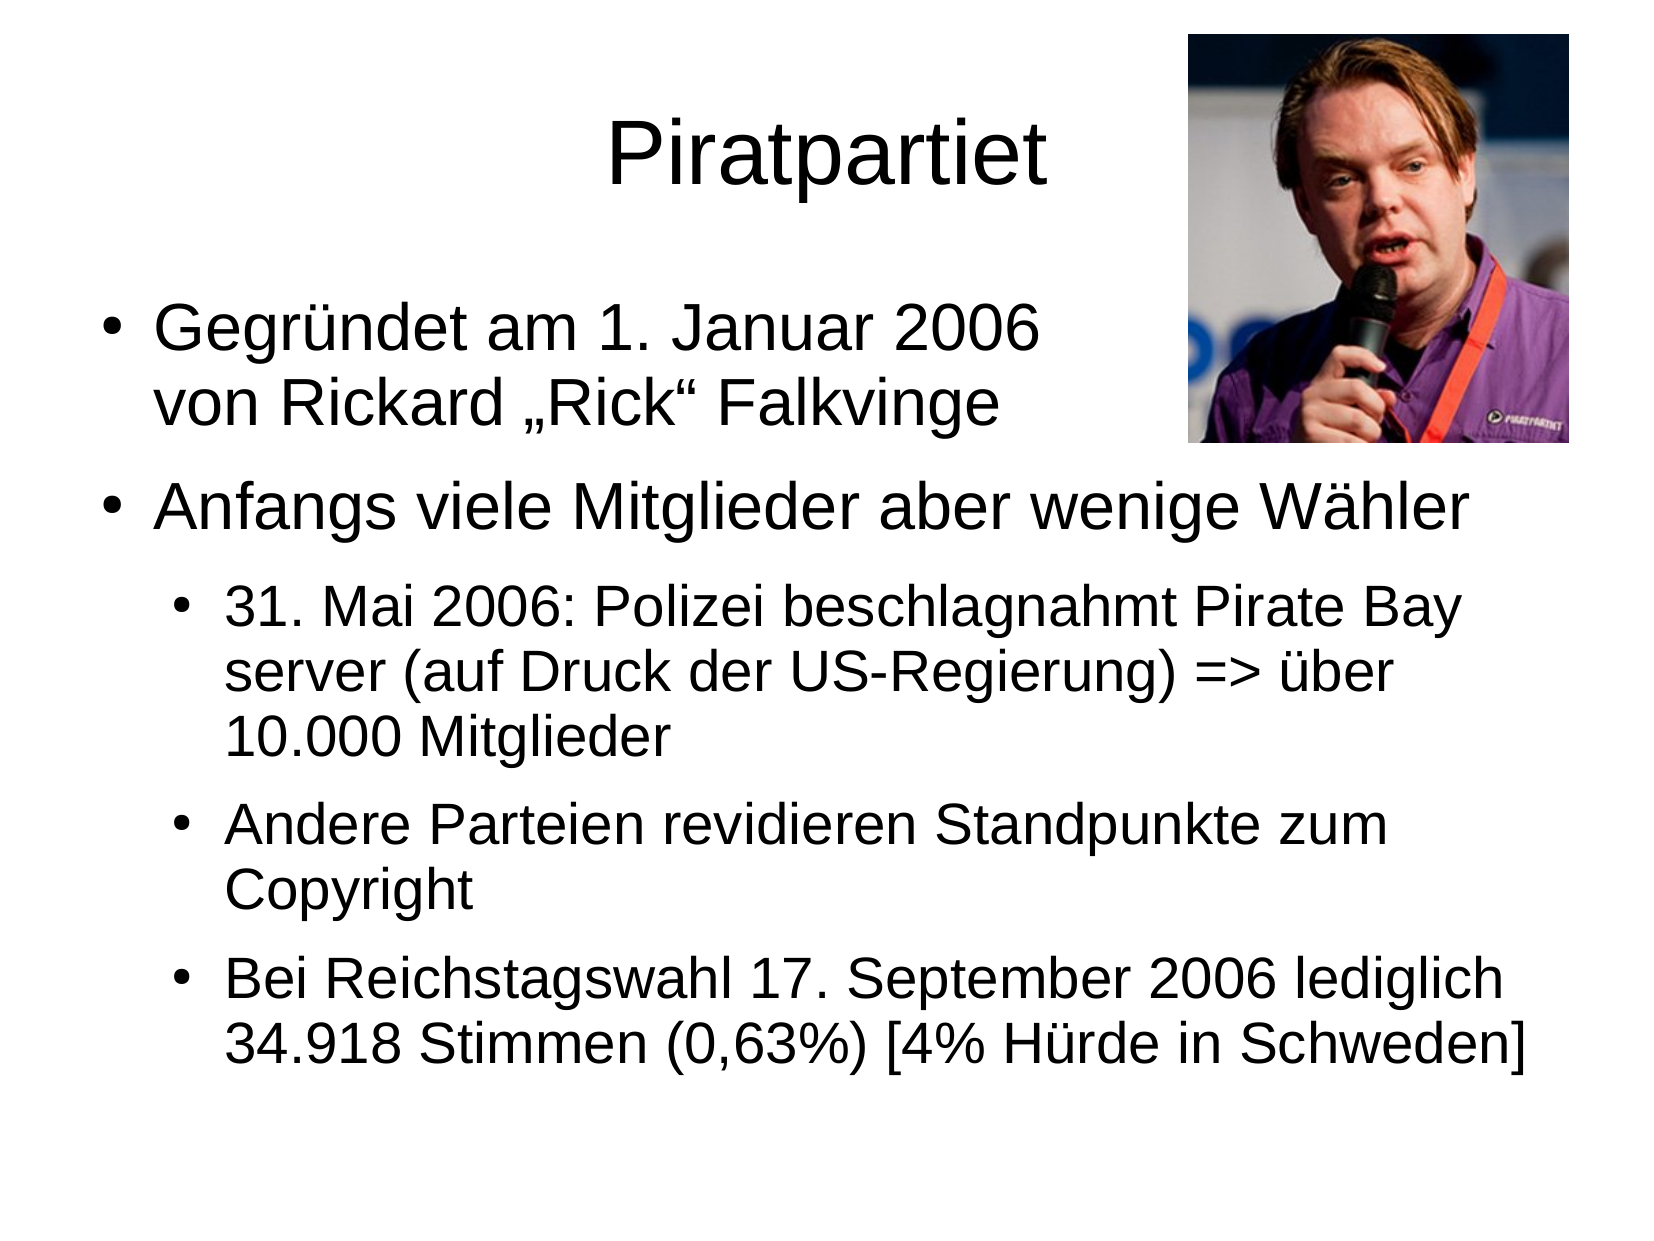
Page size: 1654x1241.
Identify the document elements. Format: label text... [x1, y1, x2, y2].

title Piratpartiet [82, 49, 1188, 257]
picture [1188, 34, 1569, 443]
list Gegründet am 1. Januar 2006 von Rickard „Rick“ Falkvinge Anfangs viele Mitglieder aber wenige Wähler 31. Mai 2006: Polizei beschlagnahmt Pirate Bay server (auf Druck der US-Regierung) => über 10.000 Mitglieder Andere Parteien revidieren Standpunkte zum Copyright Bei Reichstagswahl 17. September 2006 lediglich 34.918 Stimmen (0,63%) [4% Hürde in Schweden] [82, 290, 1571, 1109]
